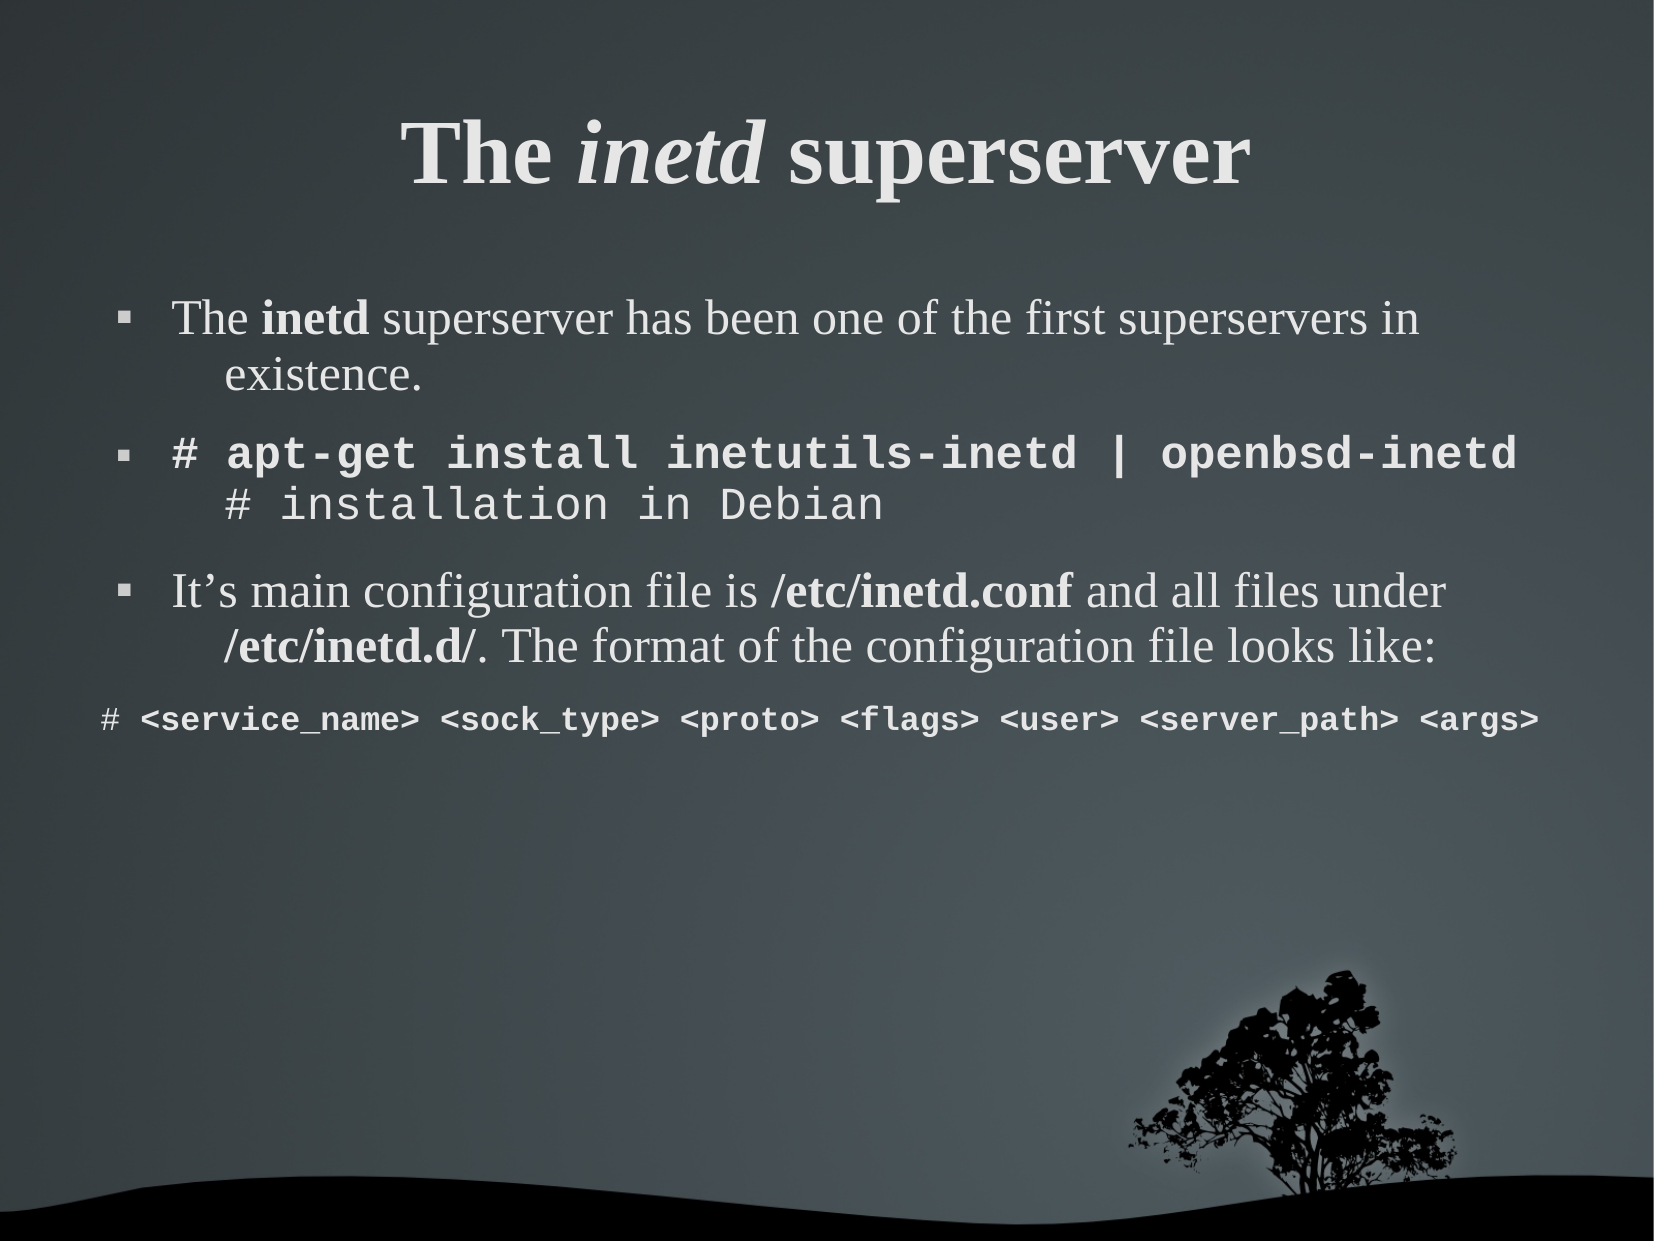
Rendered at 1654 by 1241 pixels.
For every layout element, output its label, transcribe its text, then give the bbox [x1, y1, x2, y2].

picture [0, 0, 1654, 1241]
title The inetd superserver [82, 49, 1571, 257]
list The inetd superserver has been one of the first superservers in existence. # apt-get install inetutils-inetd | openbsd-inetd # installation in Debian It’s main configuration file is /etc/inetd.conf and all files under /etc/inetd.d/. The format of the configuration file looks like: # <service_name> <sock_type> <proto> <flags> <user> <server_path> <args> [82, 290, 1571, 1109]
